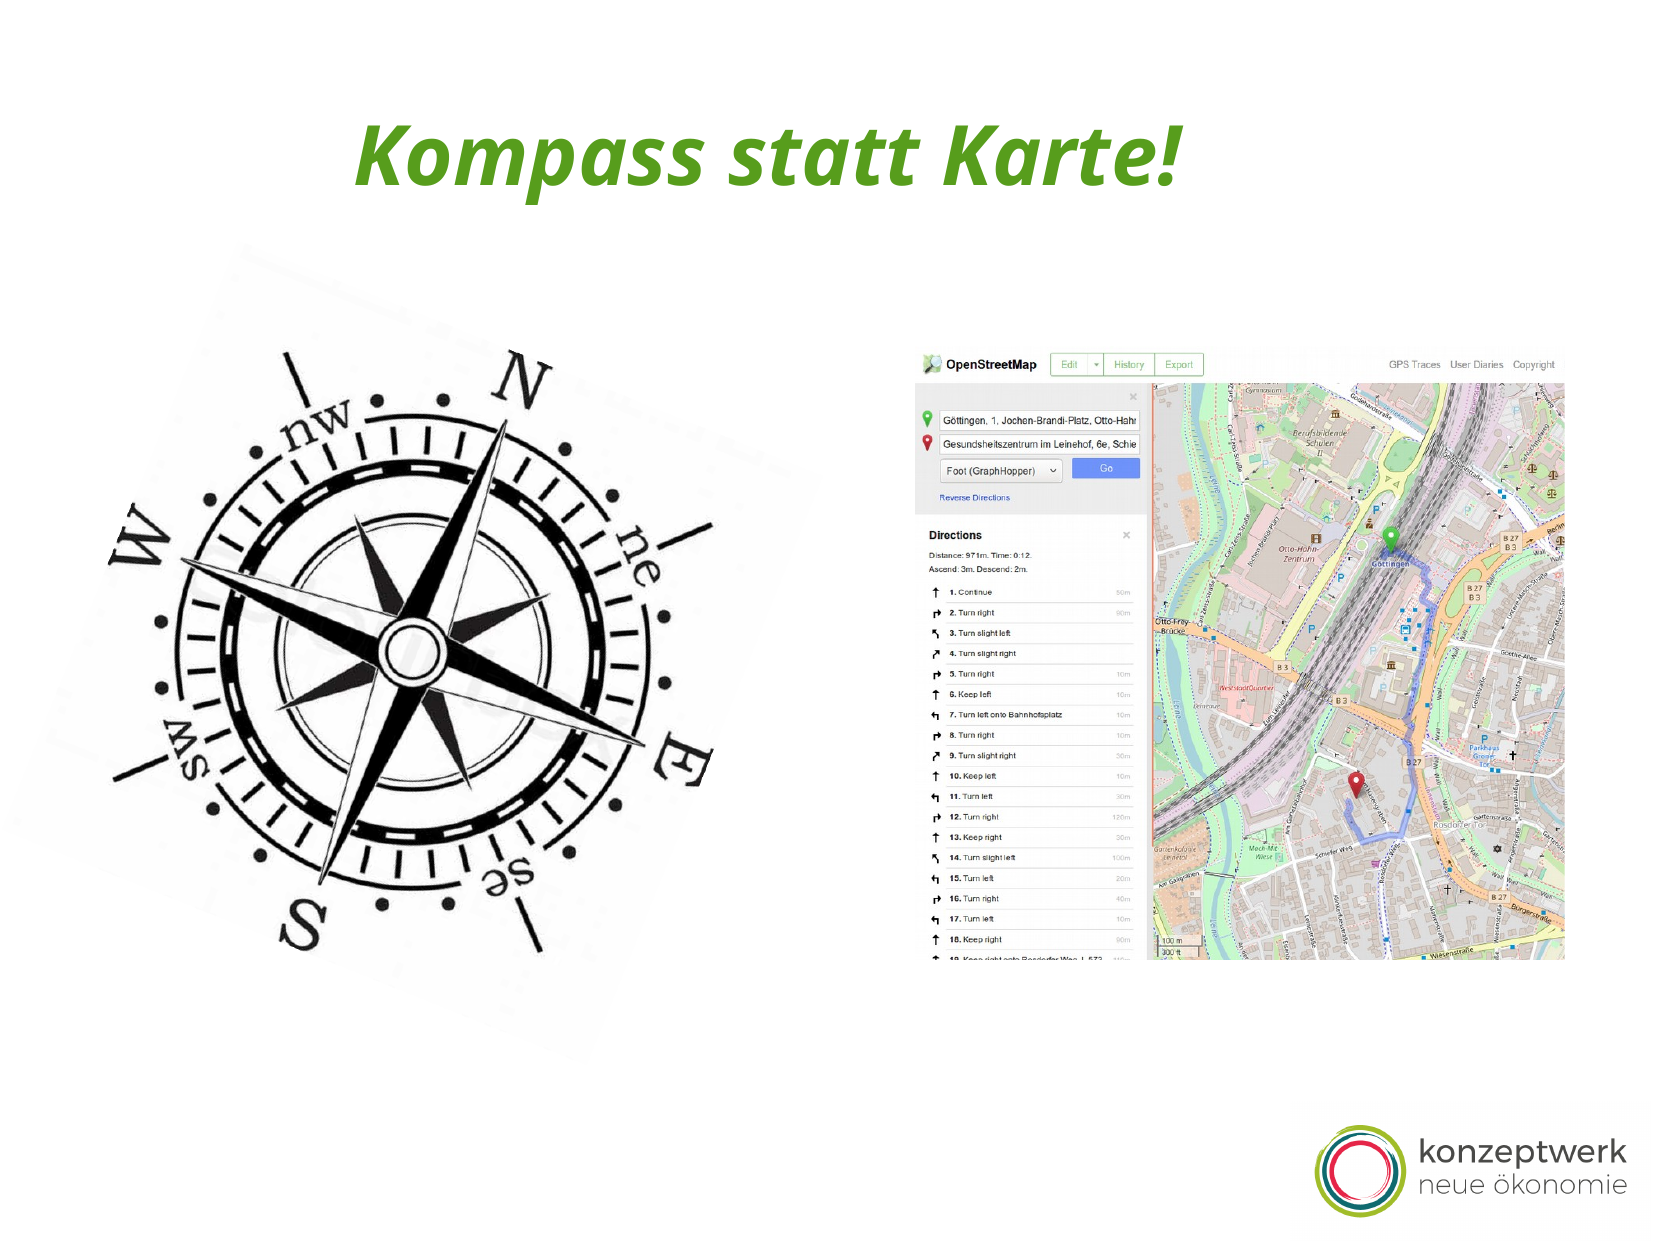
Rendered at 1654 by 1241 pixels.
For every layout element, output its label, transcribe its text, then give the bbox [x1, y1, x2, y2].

title Kompass statt Karte! [23, 49, 1512, 257]
picture [0, 257, 823, 1065]
picture [915, 346, 1565, 961]
picture [1290, 1101, 1651, 1241]
